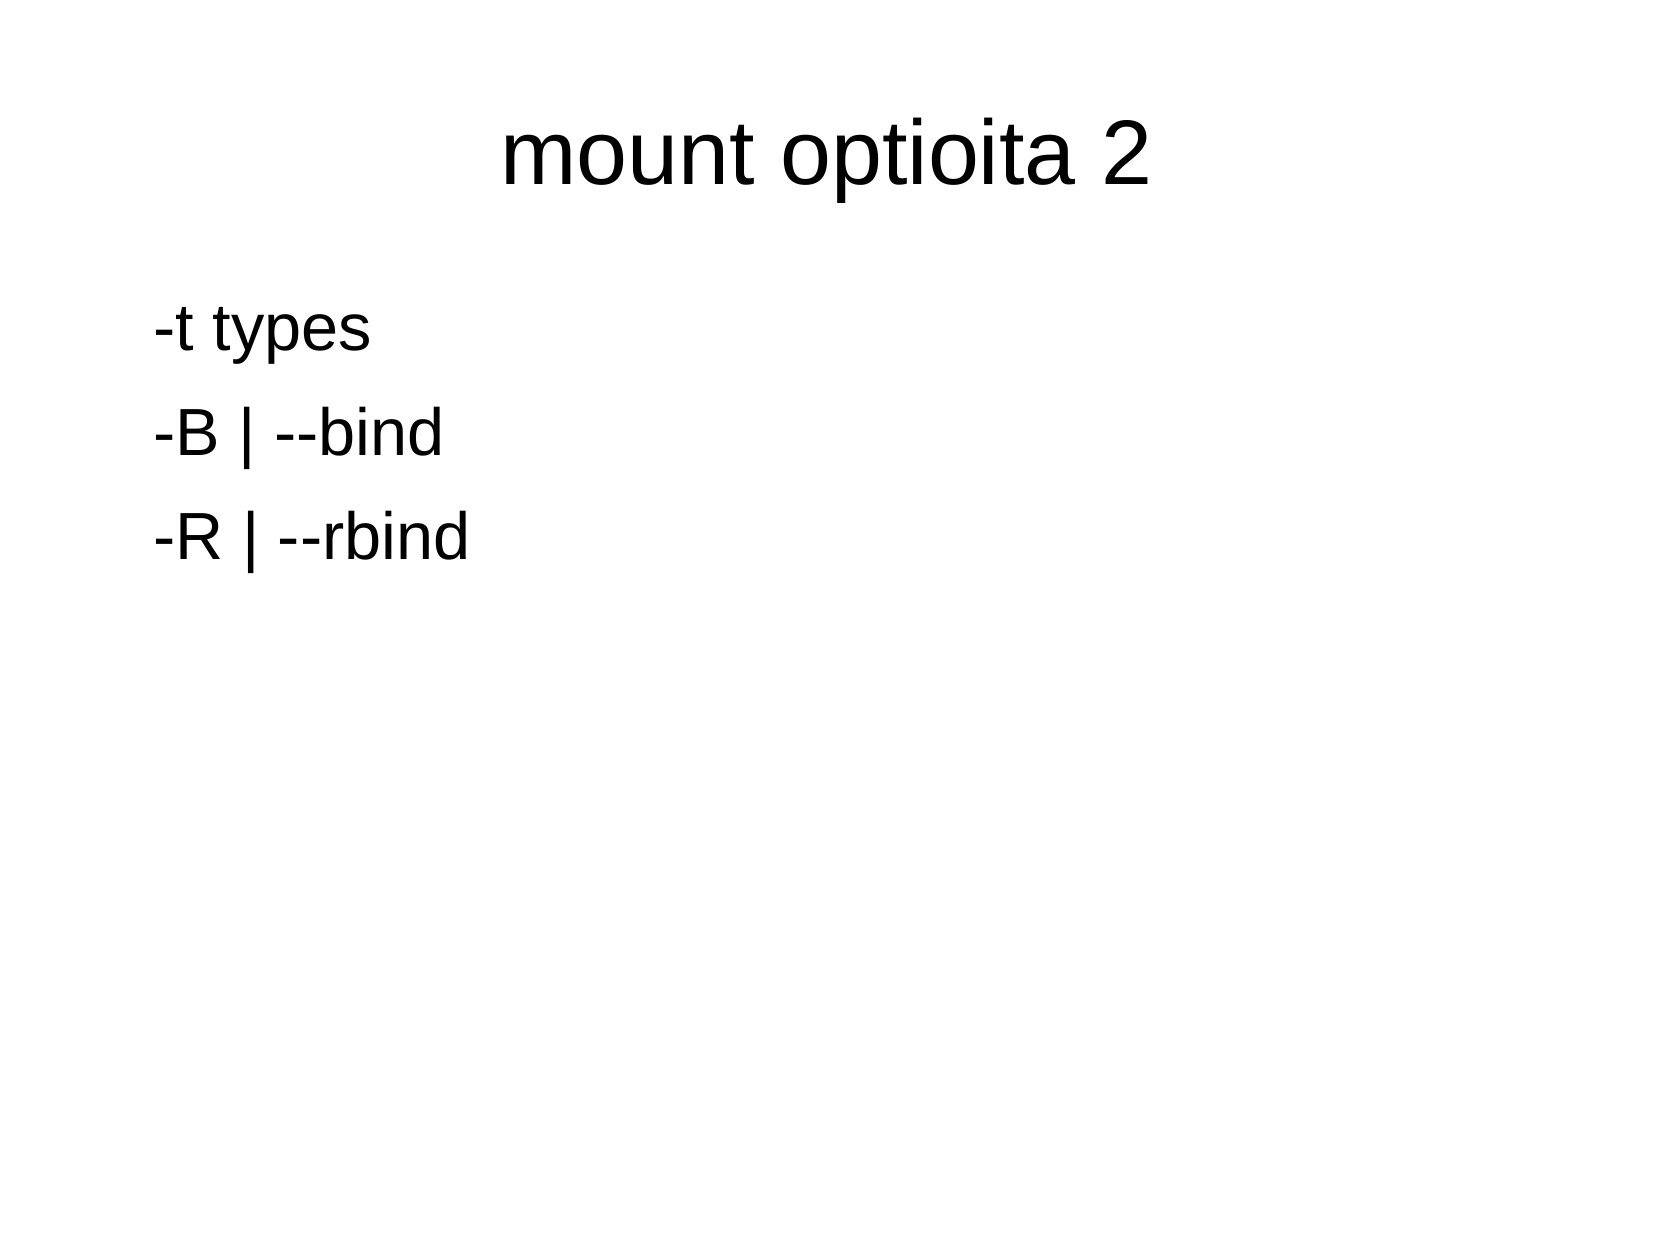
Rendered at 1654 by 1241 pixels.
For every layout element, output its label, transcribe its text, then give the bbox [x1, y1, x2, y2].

title mount optioita 2 [82, 49, 1571, 257]
list -t types -B | --bind -R | --rbind [82, 290, 1571, 1010]
